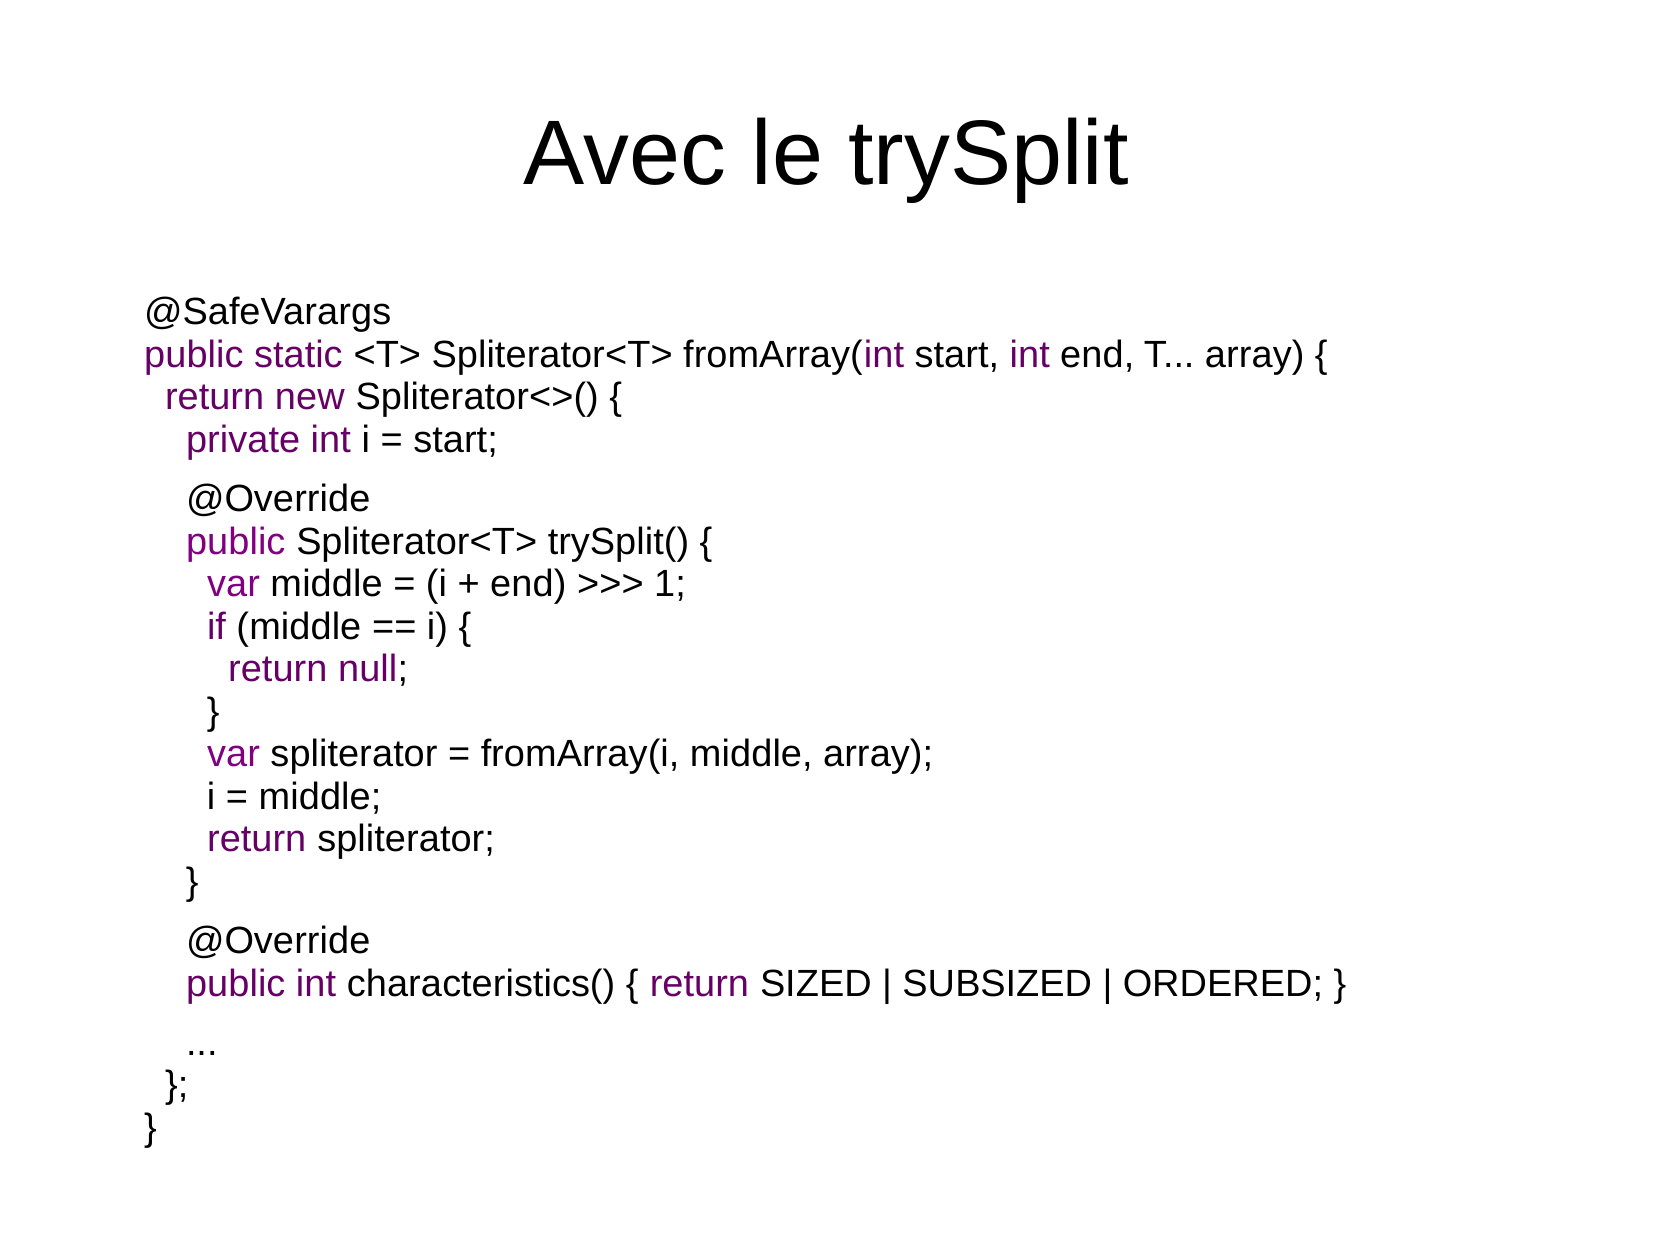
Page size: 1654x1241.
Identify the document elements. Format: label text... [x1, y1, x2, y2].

list @SafeVarargs public static <T> Spliterator<T> fromArray(int start, int end, T... array) { return new Spliterator<>() { private int i = start; @Override public Spliterator<T> trySplit() { var middle = (i + end) >>> 1; if (middle == i) { return null; } var spliterator = fromArray(i, middle, array); i = middle; return spliterator; } @Override public int characteristics() { return SIZED | SUBSIZED | ORDERED; } ... }; } [82, 290, 1571, 1156]
title Avec le trySplit [82, 49, 1571, 257]
